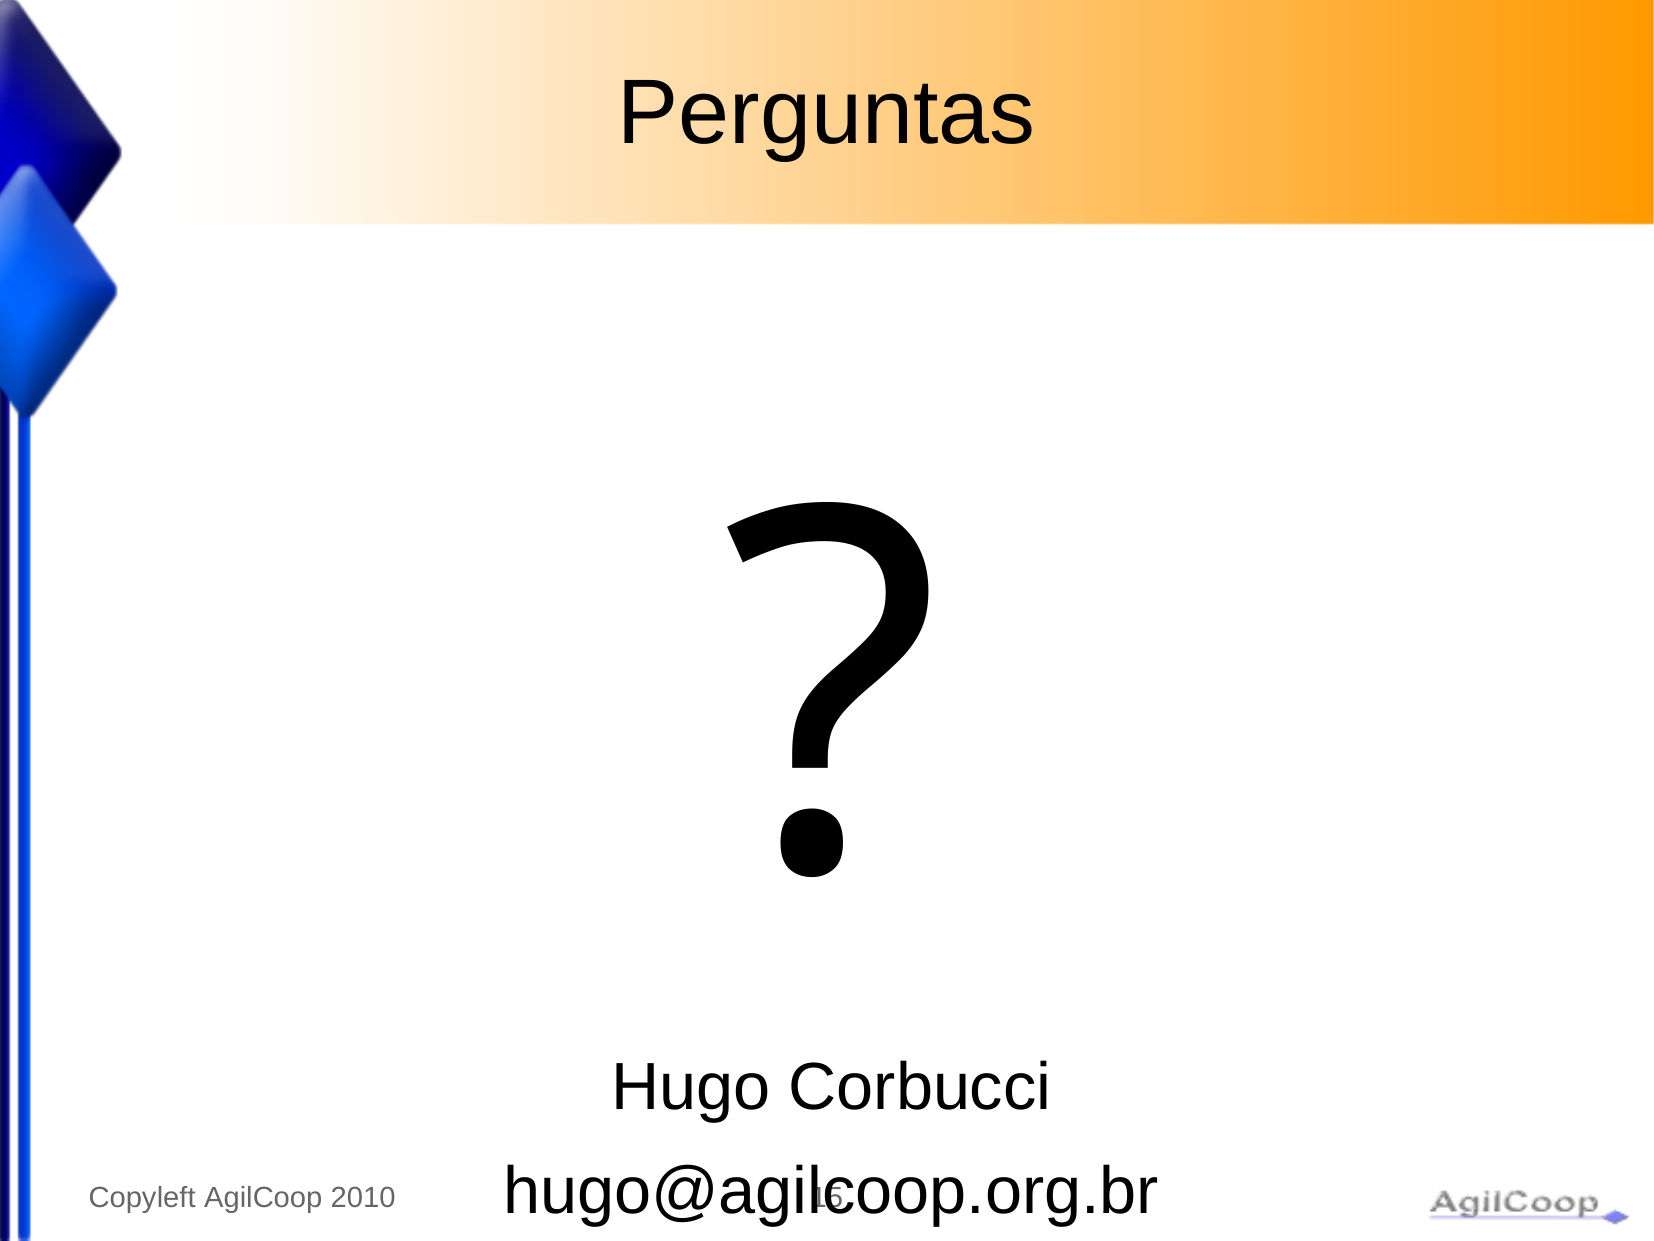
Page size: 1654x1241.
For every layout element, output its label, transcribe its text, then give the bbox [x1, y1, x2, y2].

title Perguntas [82, 8, 1571, 216]
list ? Hugo Corbucci hugo@agilcoop.org.br [114, 327, 1550, 1125]
picture [0, 0, 1654, 1241]
